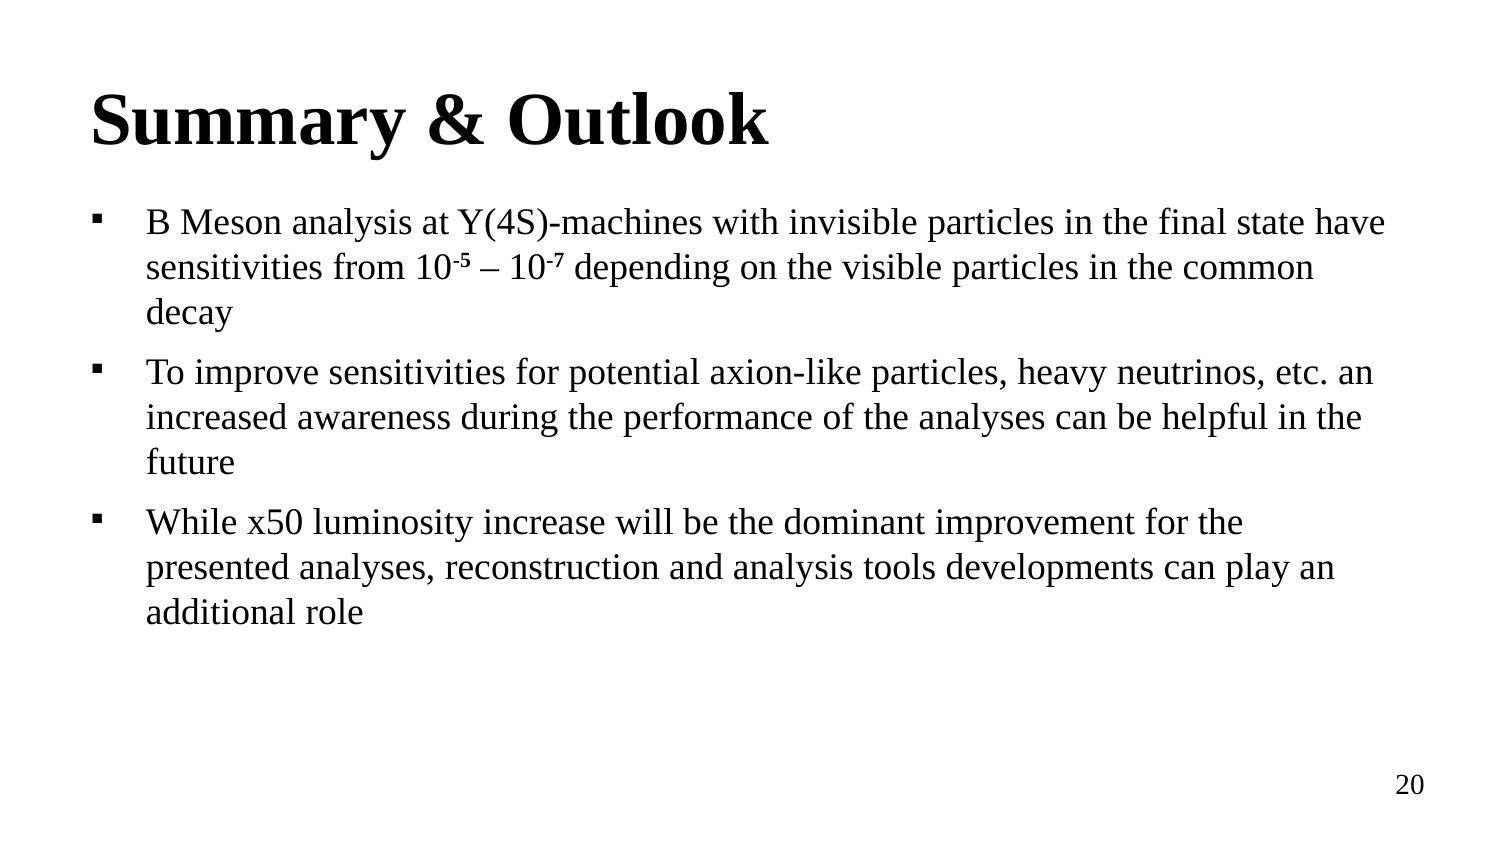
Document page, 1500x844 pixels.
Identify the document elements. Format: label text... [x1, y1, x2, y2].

list B Meson analysis at Y(4S)-machines with invisible particles in the final state have sensitivities from 10-5 – 10-7 depending on the visible particles in the common decay To improve sensitivities for potential axion-like particles, heavy neutrinos, etc. an increased awareness during the performance of the analyses can be helpful in the future While x50 luminosity increase will be the dominant improvement for the presented analyses, reconstruction and analysis tools developments can play an additional role [75, 197, 1395, 687]
title Summary & Outlook [75, 33, 1425, 175]
